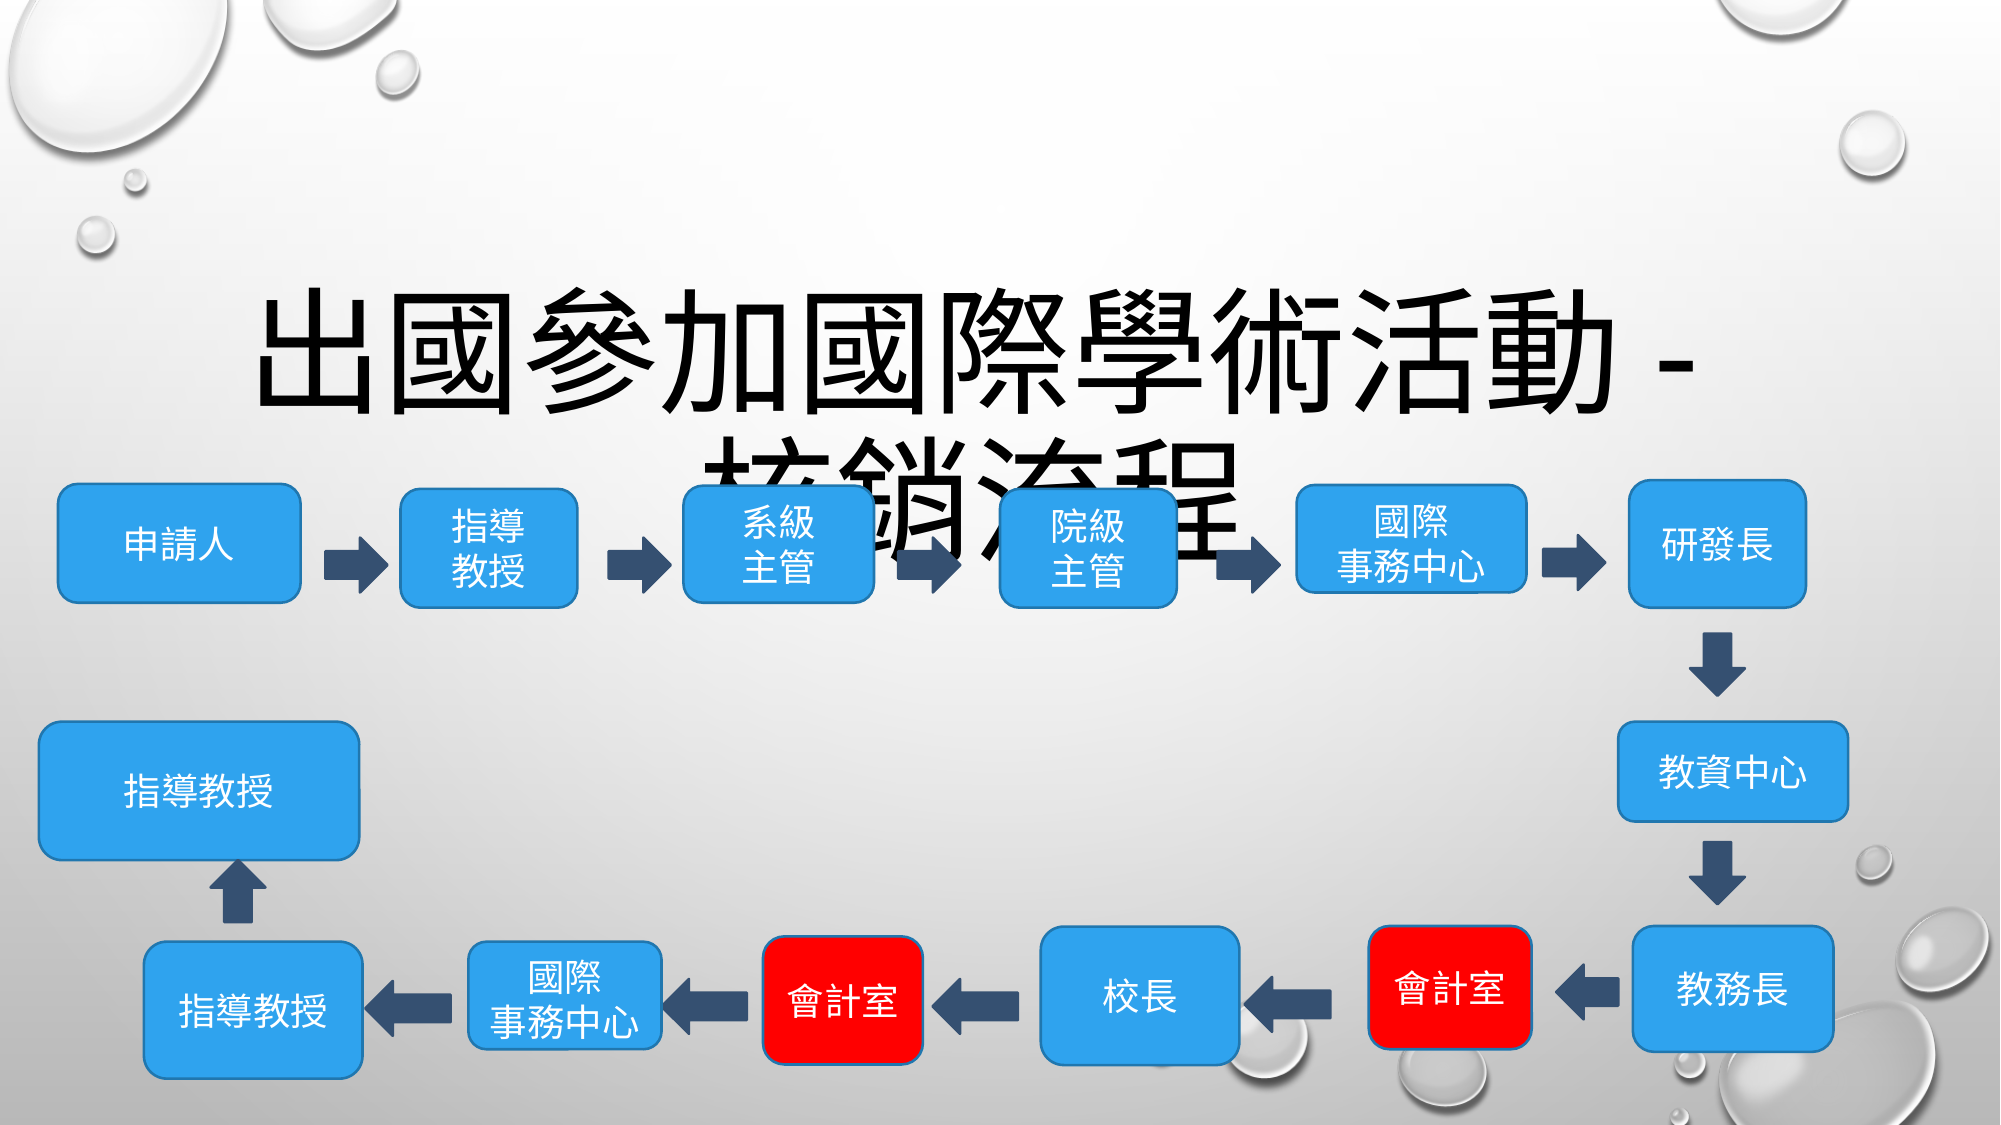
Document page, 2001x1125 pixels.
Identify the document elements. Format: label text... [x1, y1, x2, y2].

text_box [608, 537, 671, 593]
text_box 校長 [1040, 926, 1240, 1066]
text_box [662, 978, 747, 1034]
text_box [1556, 964, 1619, 1020]
text_box [1217, 537, 1280, 593]
text_box 指導教授 [38, 721, 360, 861]
text_box 研發長 [1629, 480, 1806, 608]
text_box [1543, 535, 1606, 590]
text_box [210, 860, 266, 923]
text_box 教資中心 [1618, 721, 1849, 822]
text_box 會計室 [1368, 925, 1532, 1050]
text_box [1690, 633, 1745, 696]
text_box 出國參加國際學術活動- 核銷流程 [110, 277, 1836, 496]
text_box [1244, 976, 1331, 1032]
text_box 指導教授 [143, 941, 363, 1079]
text_box 系級 主管 [683, 485, 874, 603]
text_box 申請人 [57, 483, 301, 603]
text_box 國際 事務中心 [1296, 484, 1527, 593]
text_box 院級 主管 [999, 488, 1177, 608]
text_box 指導 教授 [400, 488, 578, 608]
text_box 教務長 [1632, 925, 1834, 1052]
text_box [325, 537, 388, 593]
text_box 國際 事務中心 [468, 941, 662, 1050]
text_box 會計室 [762, 936, 923, 1065]
text_box [365, 980, 451, 1036]
text_box [1690, 842, 1745, 905]
text_box [932, 978, 1018, 1034]
text_box [898, 537, 961, 593]
